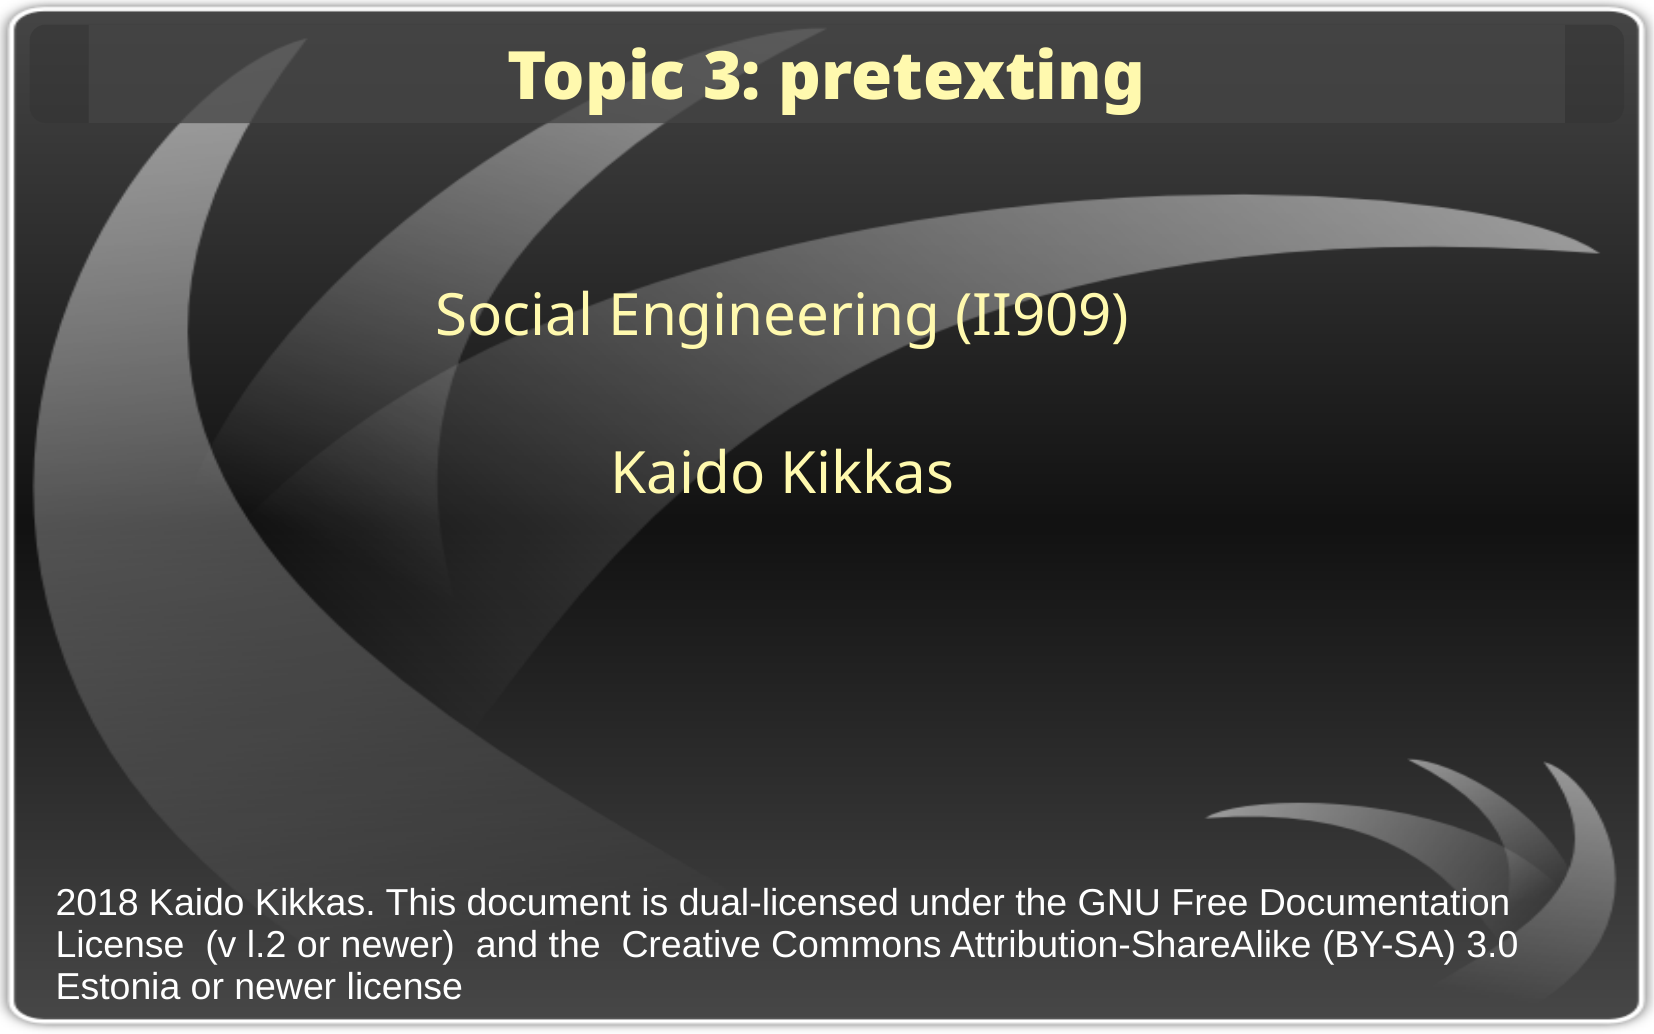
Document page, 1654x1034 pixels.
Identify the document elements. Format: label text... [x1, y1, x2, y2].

text_box 2018 Kaido Kikkas. This document is dual-licensed under the GNU Free Documentation License (v l.2 or newer) and the Creative Commons Attribution-ShareAlike (BY-SA) 3.0 Estonia or newer license [40, 874, 1654, 1015]
picture [0, 0, 1654, 1034]
text_box Social Engineering (II909) Kaido Kikkas [177, 265, 1388, 798]
title Topic 3: pretexting [88, 24, 1565, 124]
subtitle [82, 172, 1571, 772]
